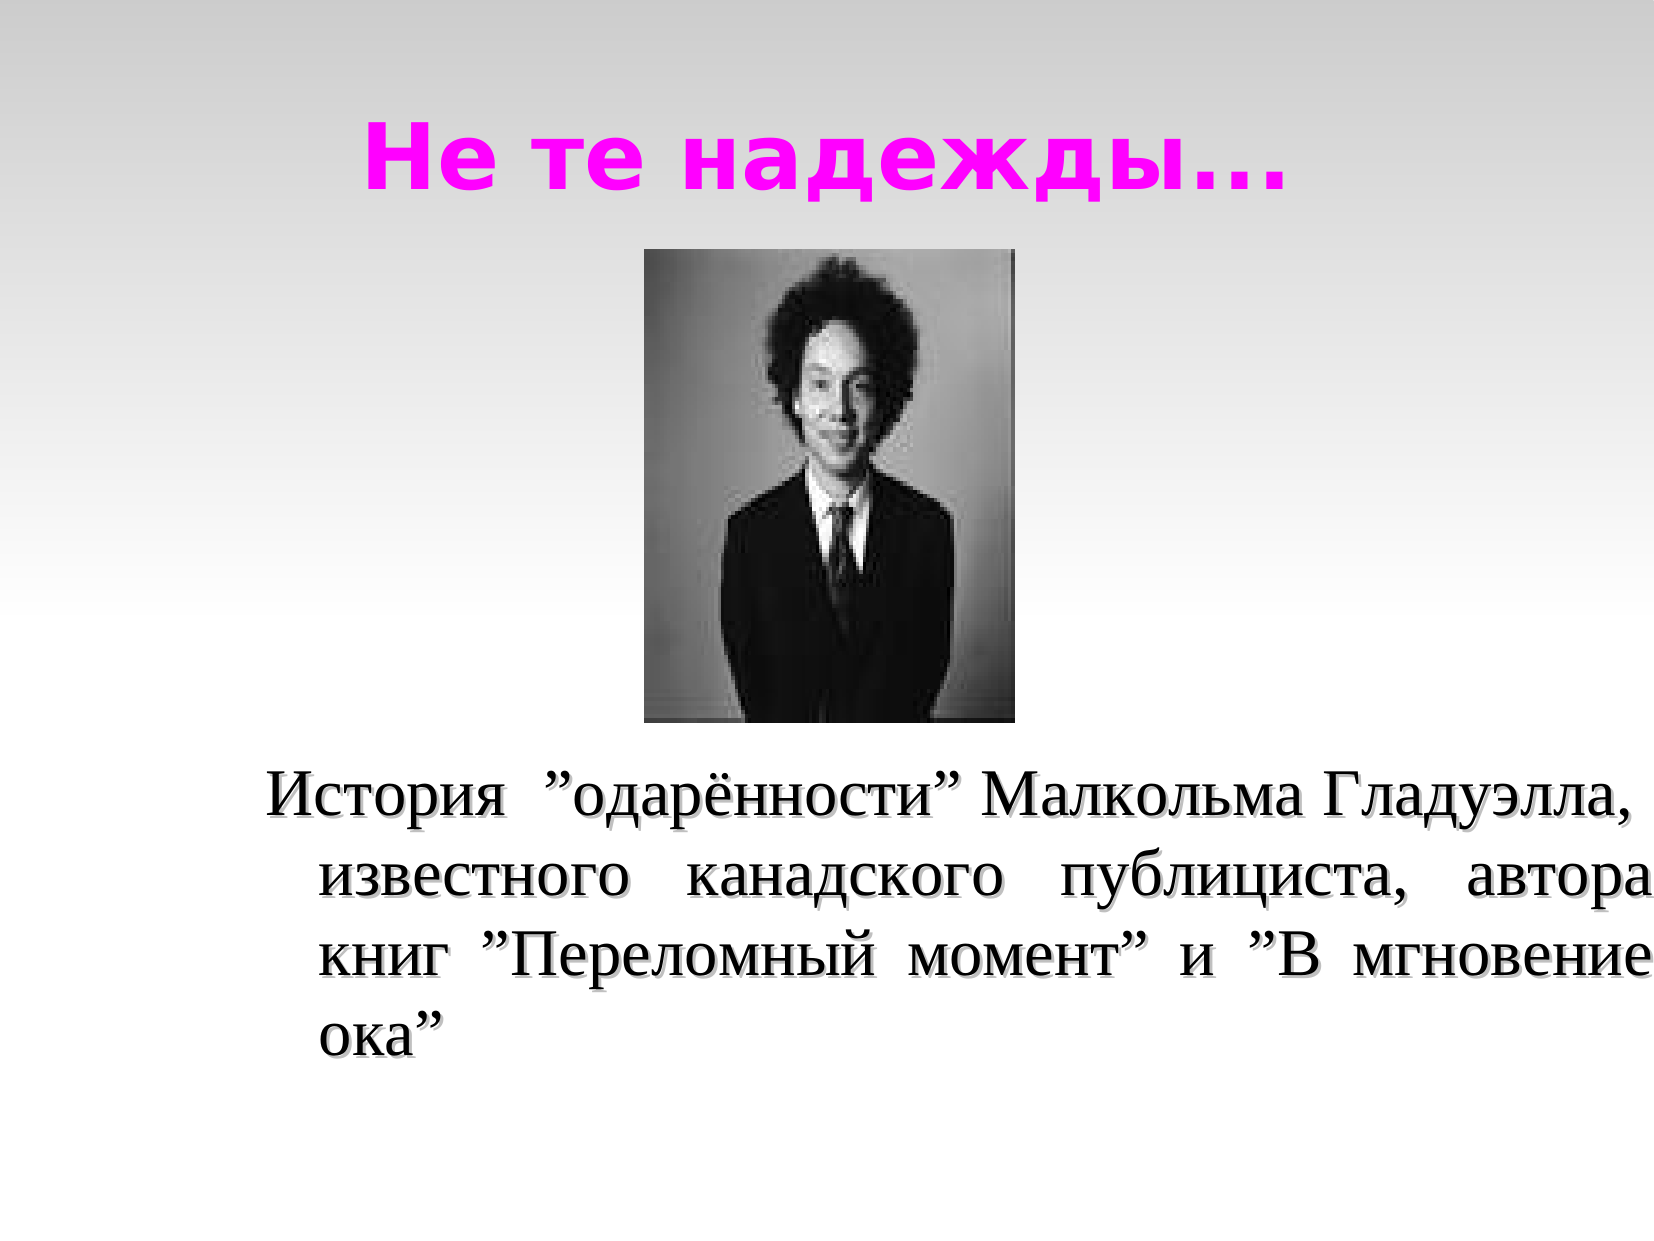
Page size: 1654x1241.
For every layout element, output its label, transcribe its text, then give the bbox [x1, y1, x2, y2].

picture [644, 249, 1015, 723]
list История ”одарённости” Малкольма Гладуэлла, известного канадского публициста, автора книг ”Переломный момент” и ”В мгновение ока” [177, 419, 1654, 1100]
title Не те надежды... [82, 56, 1571, 250]
